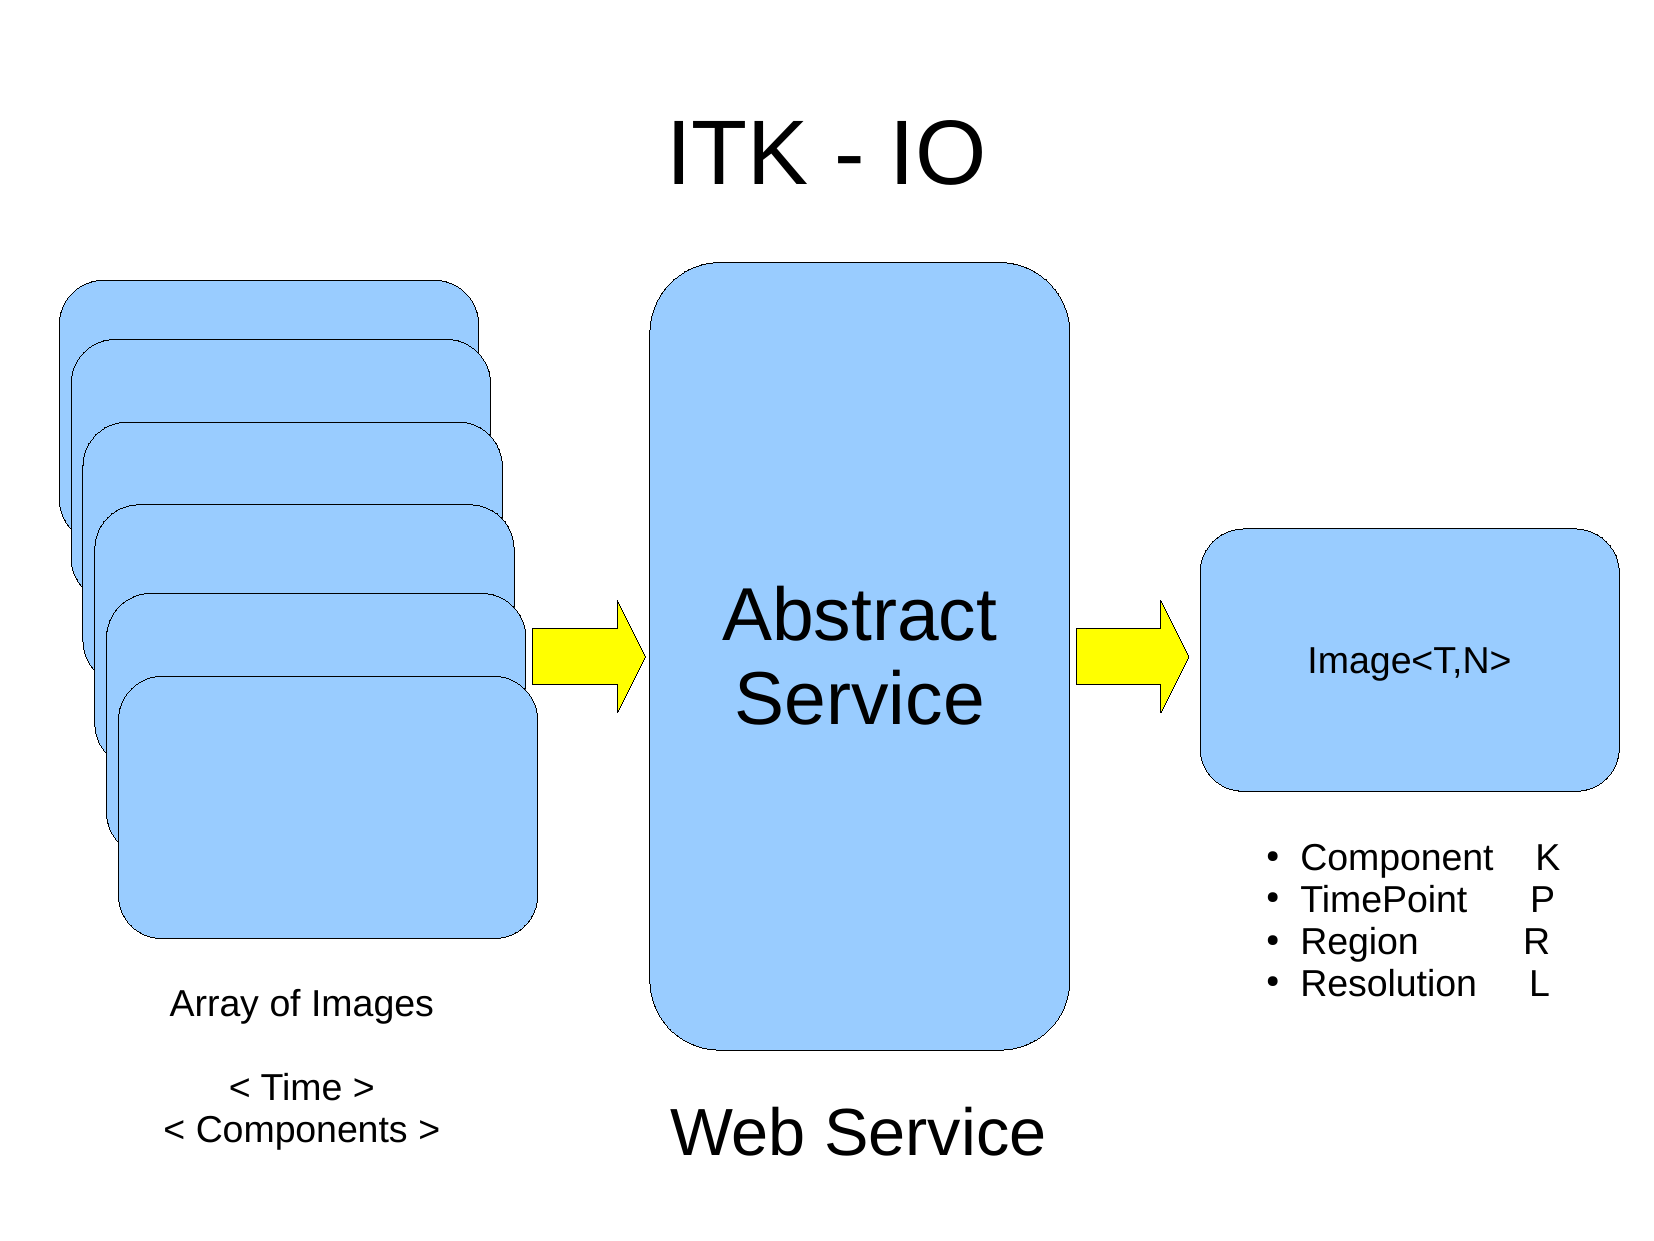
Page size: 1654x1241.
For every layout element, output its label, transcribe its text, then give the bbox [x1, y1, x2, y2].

text_box Component K TimePoint P Region R Resolution L [1251, 828, 1589, 1050]
text_box Abstract Service [649, 262, 1070, 1051]
text_box [59, 280, 538, 939]
text_box [1076, 600, 1189, 713]
text_box Image<T,N> [1200, 528, 1620, 792]
text_box [532, 600, 646, 713]
title ITK - IO [82, 56, 1571, 250]
text_box Array of Images < Time > < Components > [95, 975, 509, 1158]
text_box Web Service [596, 1087, 1122, 1178]
